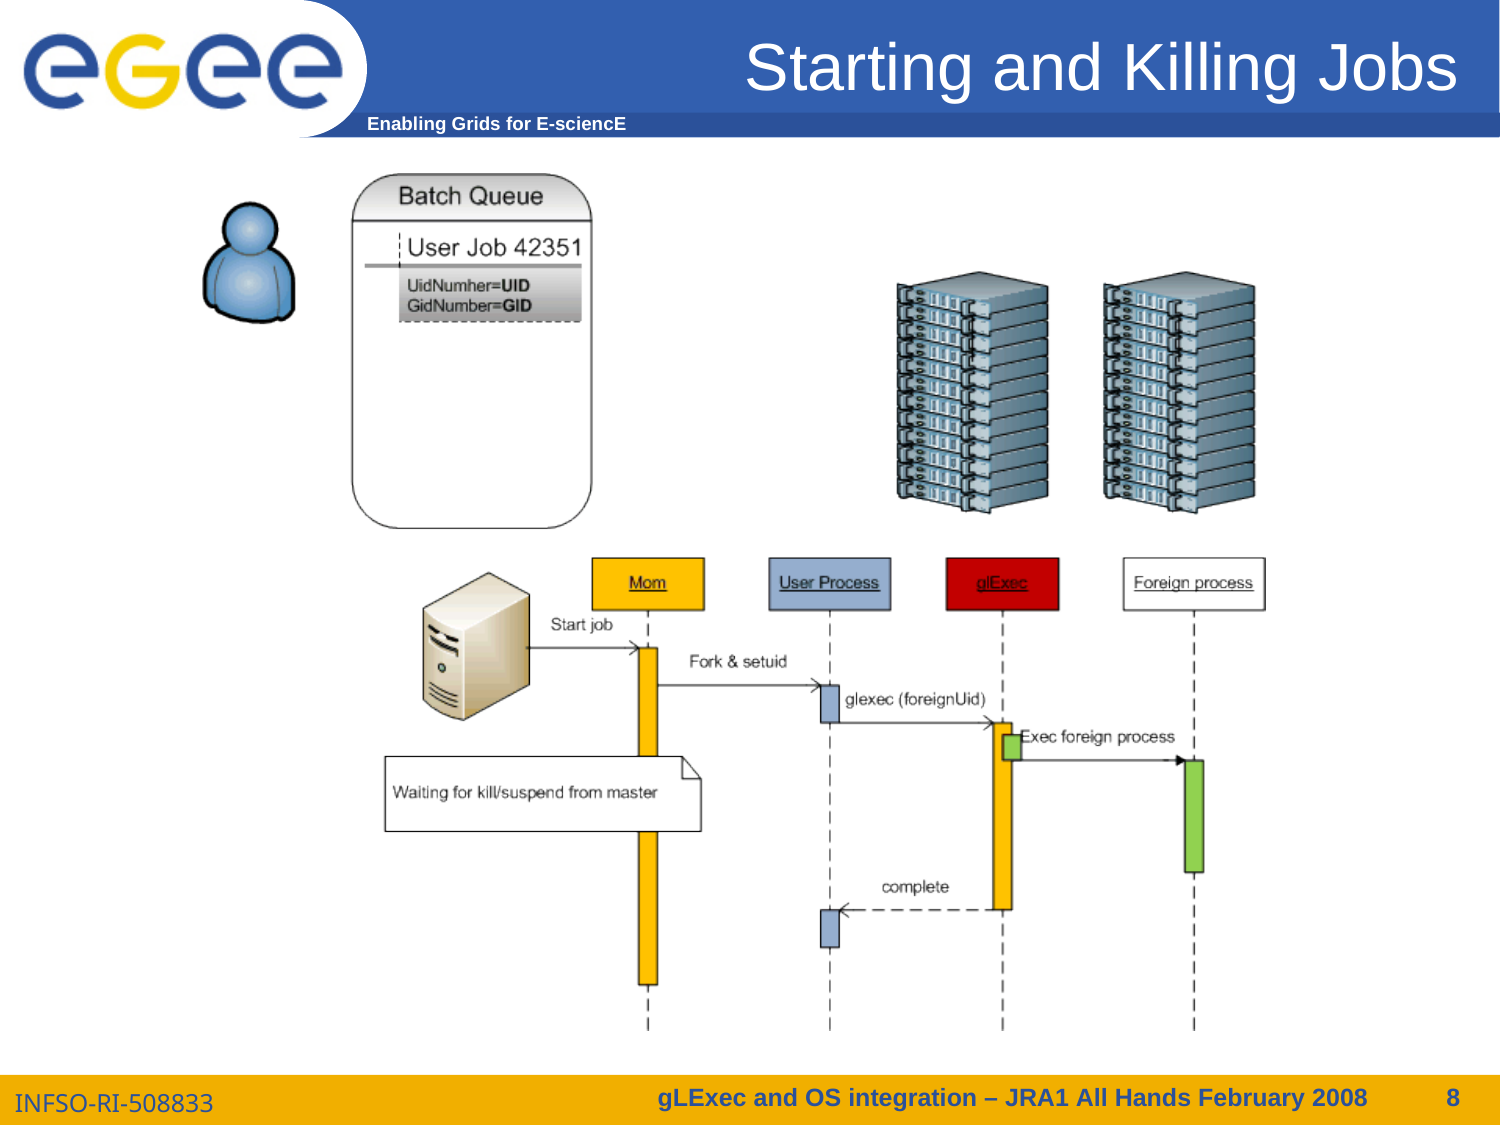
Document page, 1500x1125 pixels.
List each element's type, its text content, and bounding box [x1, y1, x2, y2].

title Starting and Killing Jobs [369, 10, 1475, 124]
text_box <number> [1397, 1076, 1476, 1125]
picture [18, 30, 349, 112]
text_box gLExec and OS integration – JRA1 All Hands February 2008 [284, 1075, 1385, 1125]
picture [202, 173, 1266, 1031]
